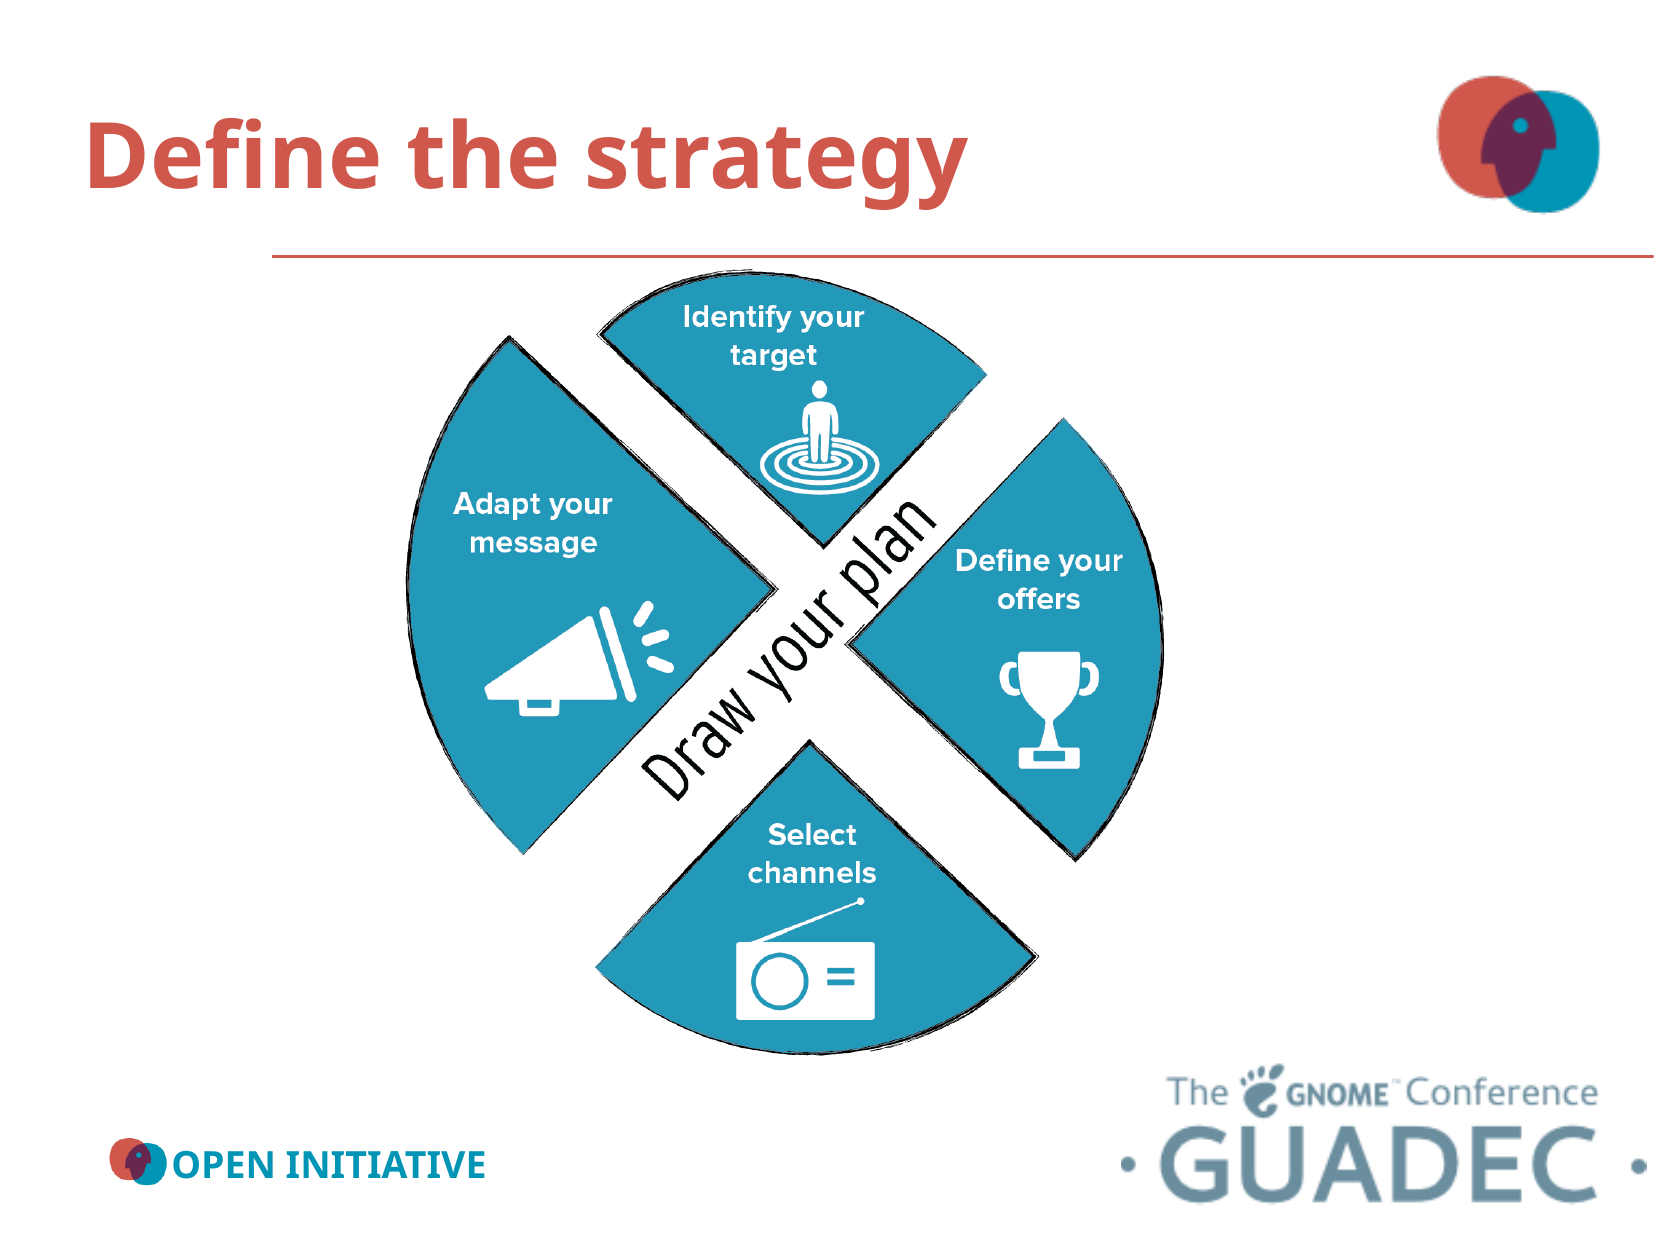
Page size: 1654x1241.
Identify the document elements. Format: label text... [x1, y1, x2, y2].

title Define the strategy [82, 49, 1453, 257]
picture [1453, 59, 1611, 236]
picture [153, 212, 1647, 1205]
picture [106, 1131, 170, 1193]
